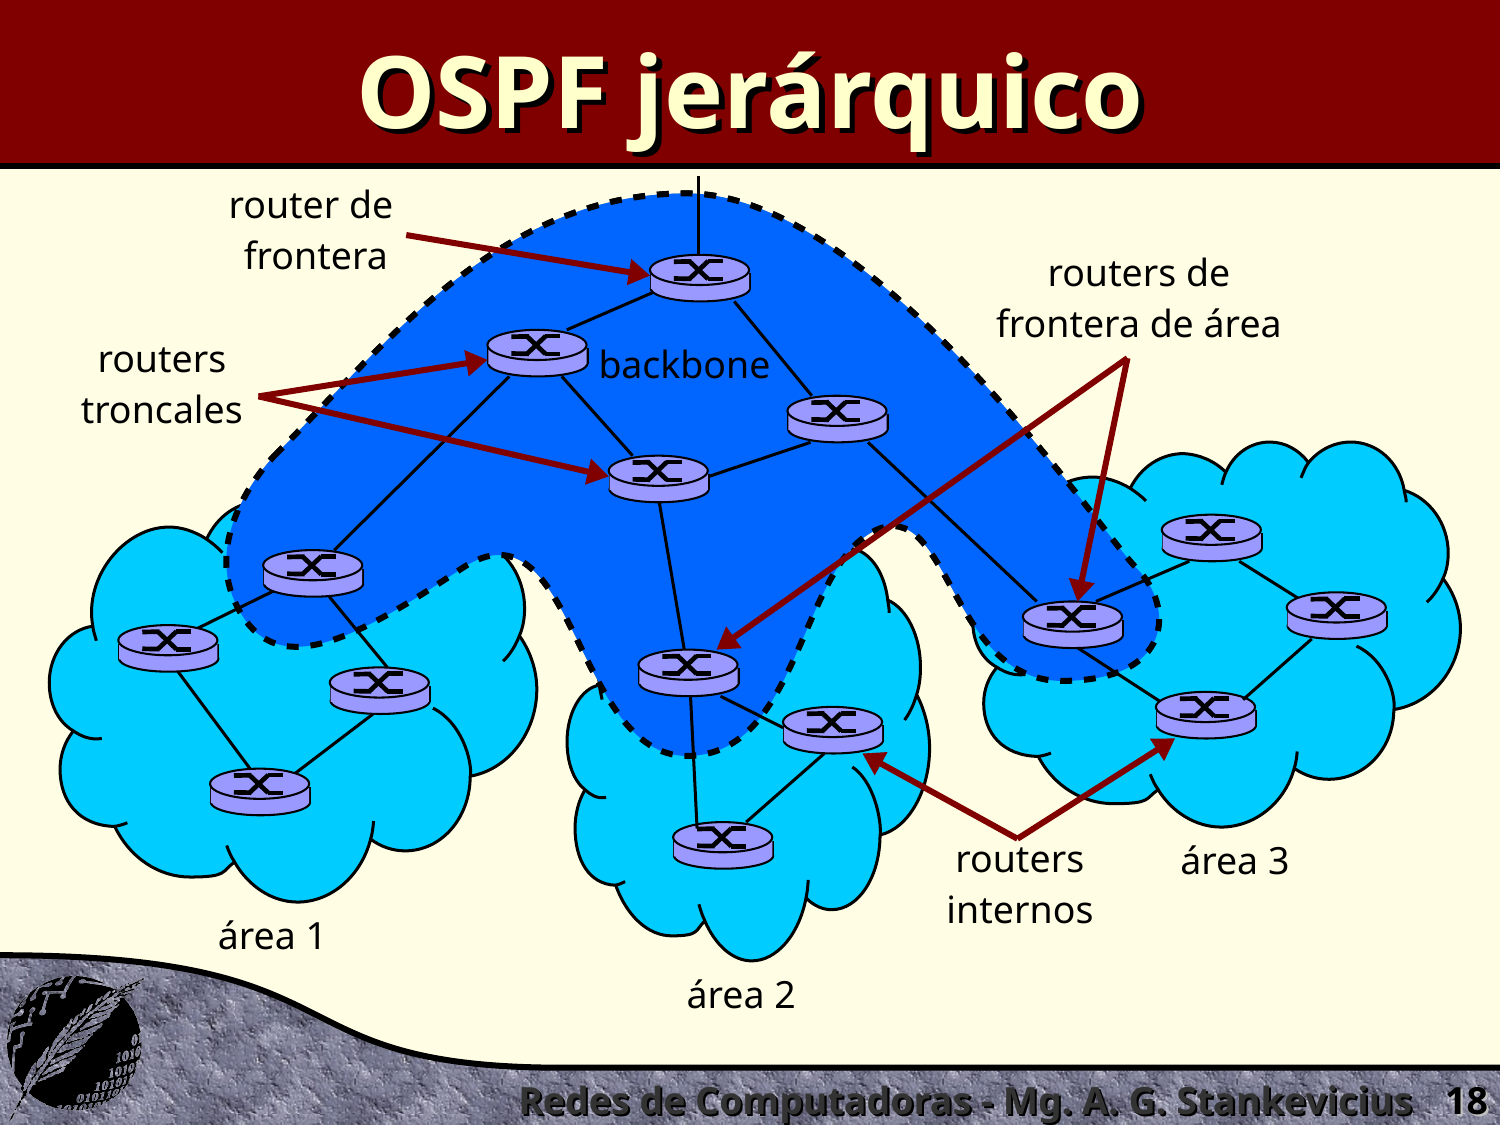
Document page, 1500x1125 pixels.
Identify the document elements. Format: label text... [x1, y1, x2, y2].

text_box router de frontera [213, 171, 423, 291]
text_box [49, 193, 1461, 960]
text_box routers de frontera de área [981, 238, 1305, 359]
text_box área 1 [203, 902, 338, 970]
title OSPF jerárquico [15, 5, 1485, 160]
text_box routers troncales [66, 325, 259, 445]
text_box routers internos [931, 825, 1106, 945]
picture [1047, 1100, 1054, 1110]
text_box backbone [583, 331, 778, 399]
text_box área 2 [671, 960, 813, 1028]
picture [0, 959, 1500, 1125]
text_box área 3 [1165, 827, 1307, 895]
picture [790, 1100, 795, 1110]
